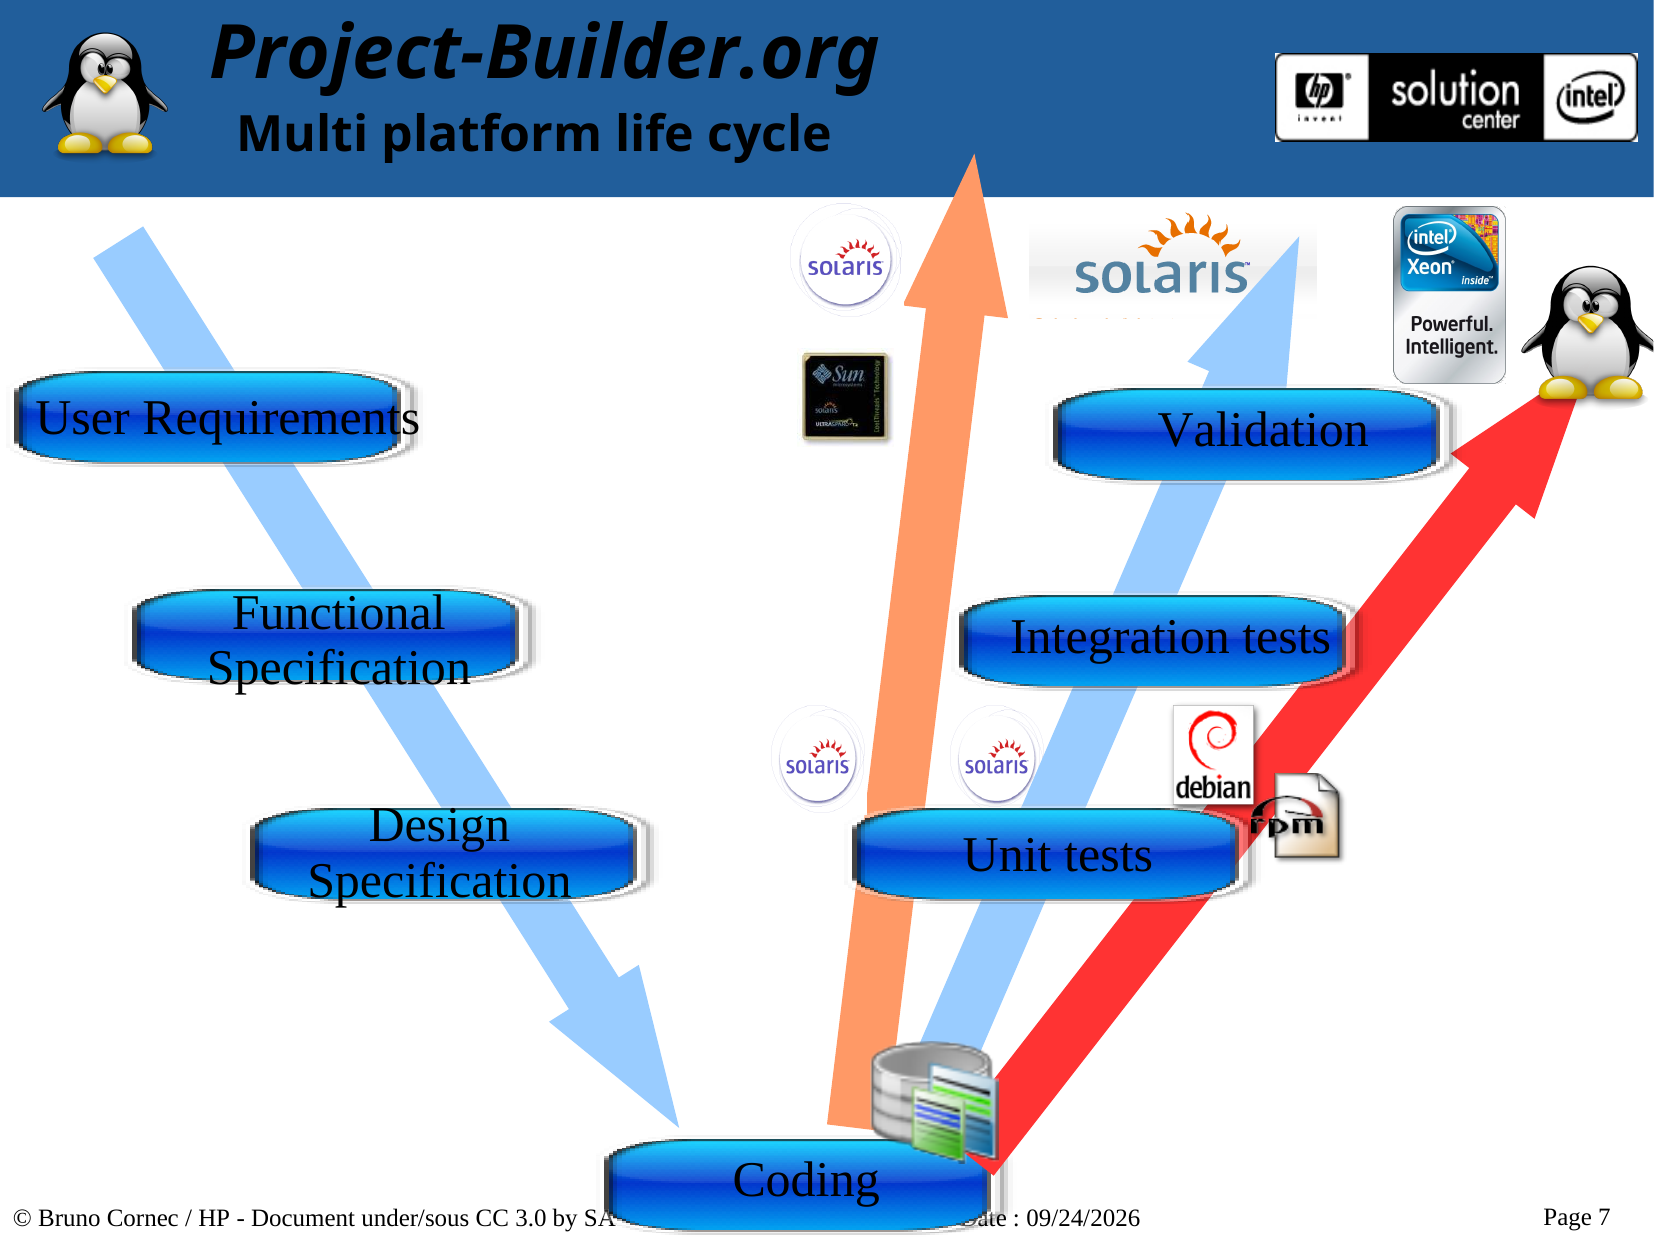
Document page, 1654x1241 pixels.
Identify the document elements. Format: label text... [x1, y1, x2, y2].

text_box Validation [1157, 401, 1405, 513]
picture [1029, 215, 1317, 319]
picture [767, 696, 1347, 908]
text_box Design Specification [307, 797, 572, 909]
picture [951, 590, 1377, 696]
text_box Unit tests [962, 827, 1240, 938]
picture [1045, 206, 1506, 489]
text_box User Requirements [35, 389, 421, 446]
picture [572, 803, 668, 908]
picture [42, 29, 168, 167]
title Multi platform life cycle [236, 53, 1317, 215]
picture [6, 366, 432, 471]
picture [242, 803, 307, 908]
picture [785, 200, 904, 319]
text_box Coding [732, 1151, 880, 1241]
text_box Integration tests [1009, 608, 1332, 720]
text_box Functional Specification [206, 584, 472, 696]
picture [1521, 262, 1654, 414]
picture [1317, 53, 1638, 142]
picture [472, 584, 550, 690]
picture [596, 1041, 1022, 1239]
picture [124, 584, 206, 690]
picture [797, 348, 894, 447]
